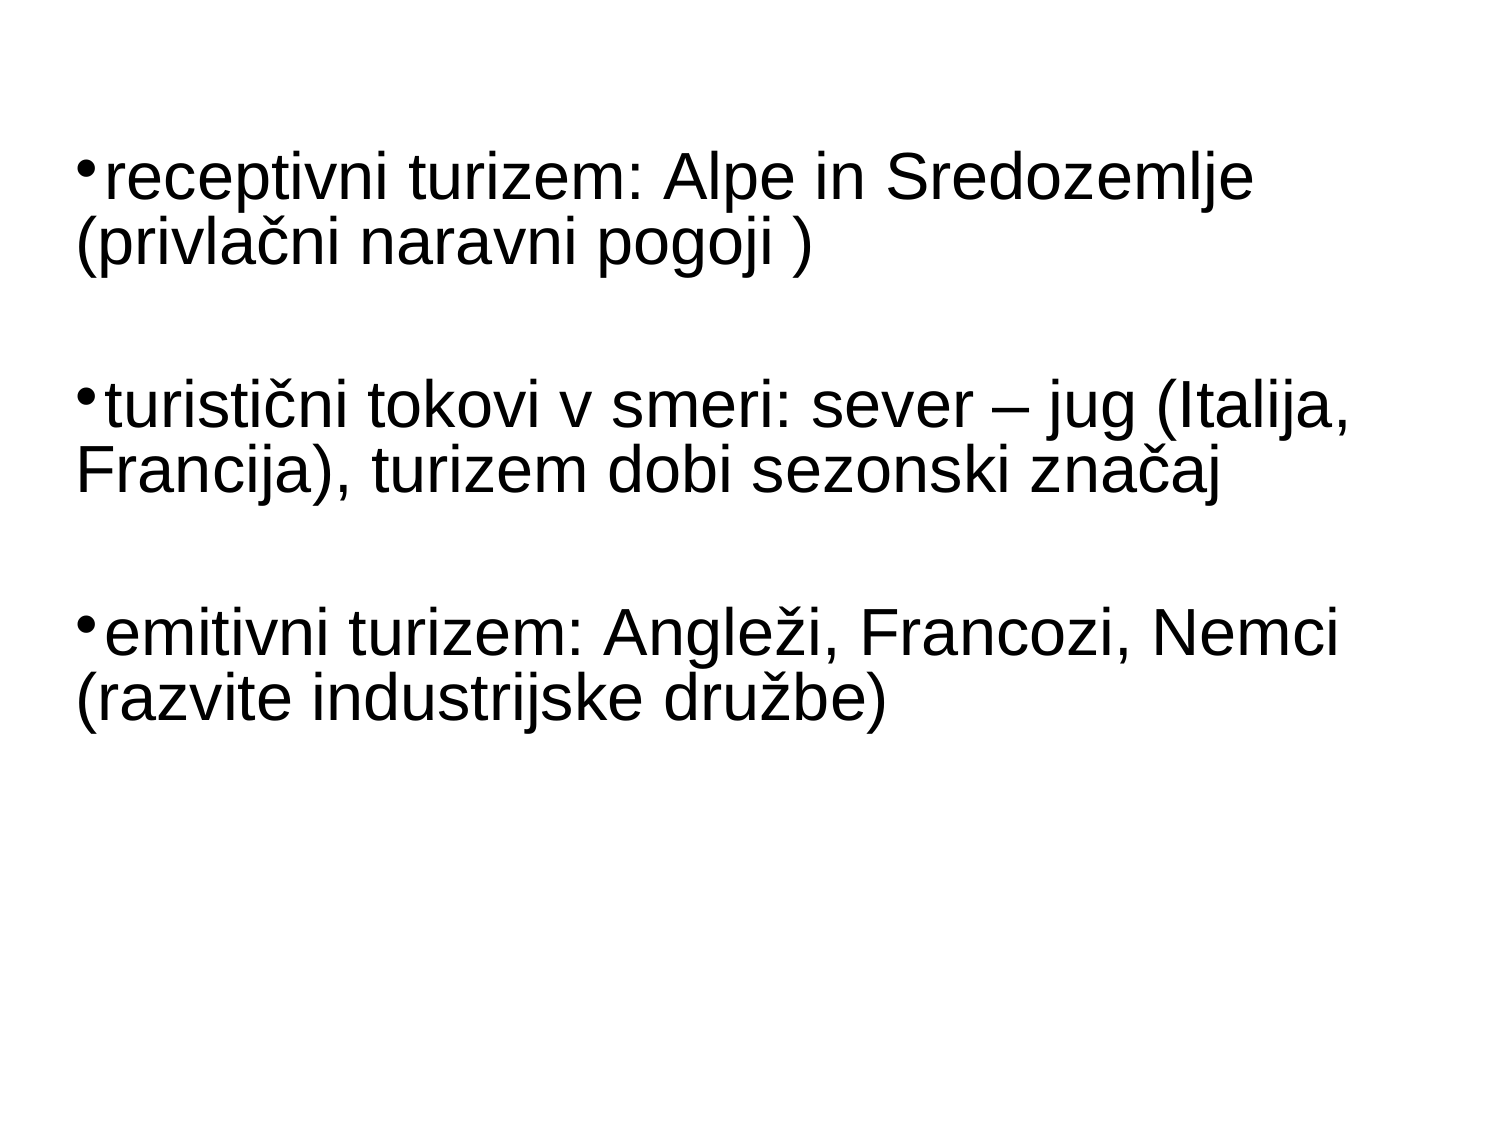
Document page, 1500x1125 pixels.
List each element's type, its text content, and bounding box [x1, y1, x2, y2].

list receptivni turizem: Alpe in Sredozemlje (privlačni naravni pogoji )‏ turistični tokovi v smeri: sever – jug (Italija, Francija), turizem dobi sezonski značaj emitivni turizem: Angleži, Francozi, Nemci (razvite industrijske družbe)‏ [74, 147, 1425, 991]
